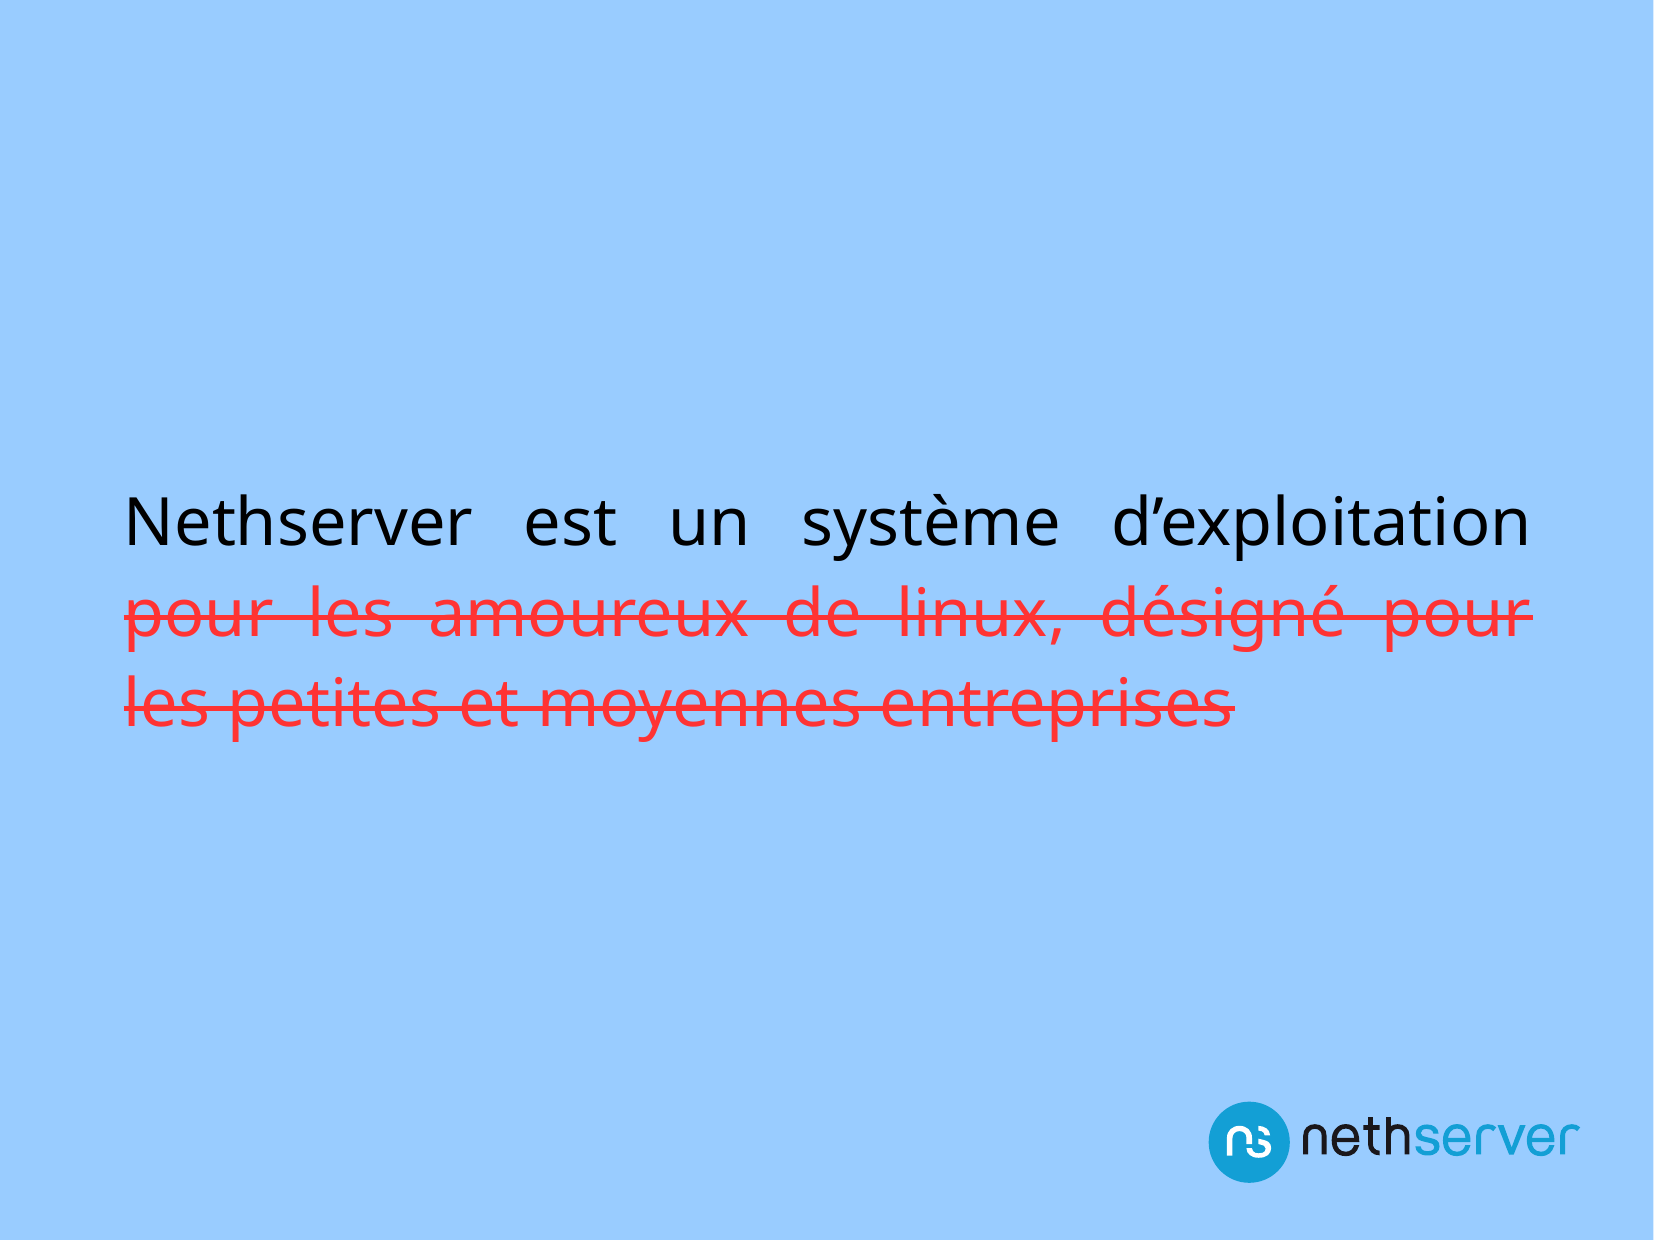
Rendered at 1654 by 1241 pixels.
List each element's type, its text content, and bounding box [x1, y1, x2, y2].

picture [1015, 921, 1654, 1241]
subtitle Nethserver est un système d’exploitation pour les amoureux de linux, désigné pour les petites et moyennes entreprises [123, 269, 1534, 951]
